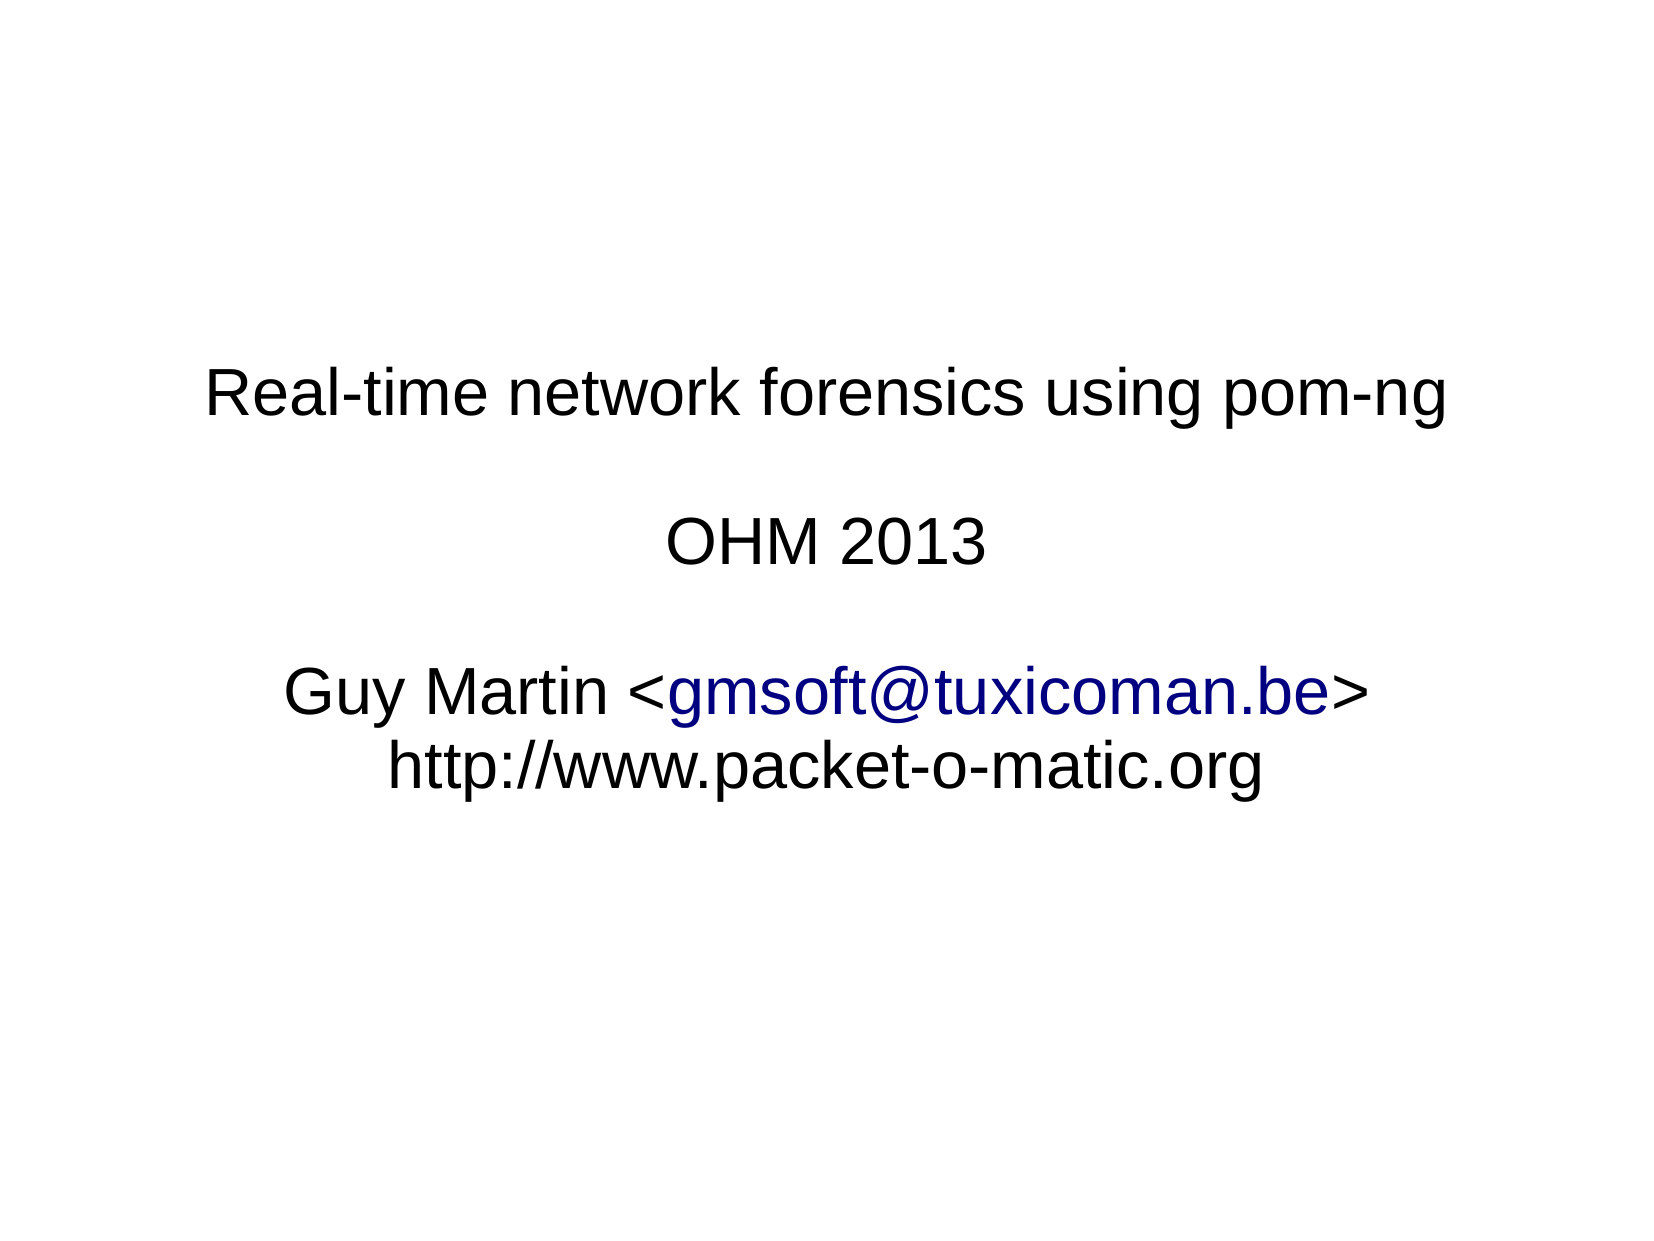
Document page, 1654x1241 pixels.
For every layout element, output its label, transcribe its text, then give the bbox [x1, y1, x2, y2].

subtitle Real-time network forensics using pom-ng OHM 2013 Guy Martin <gmsoft@tuxicoman.be> http://www.packet-o-matic.org [82, 49, 1571, 1109]
